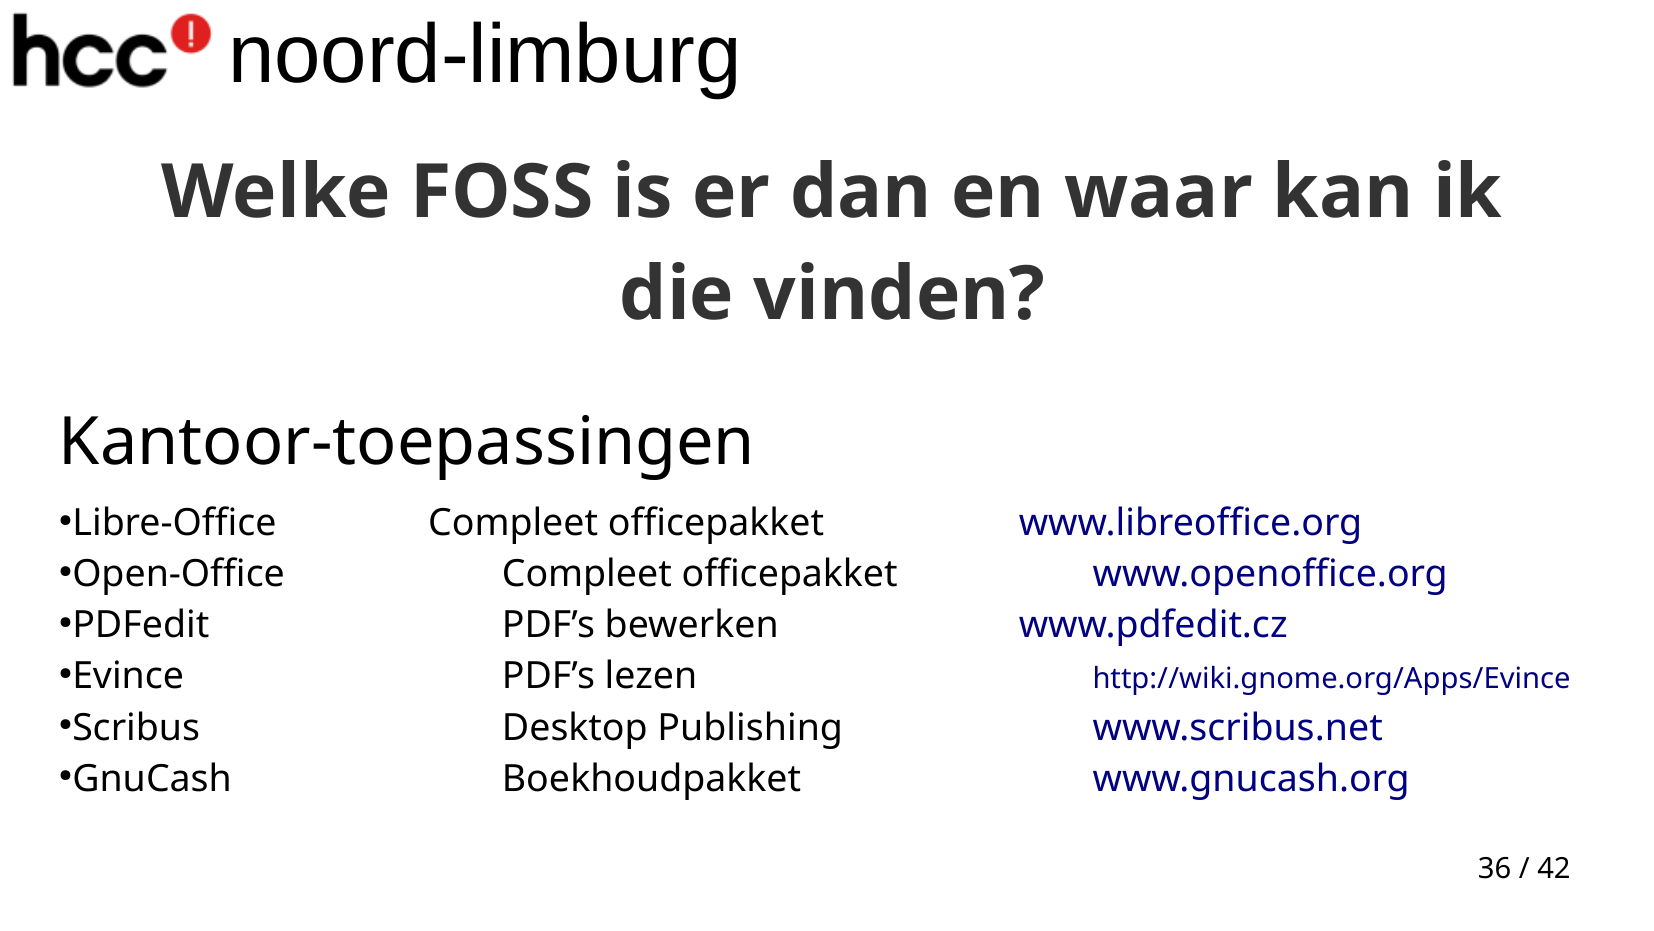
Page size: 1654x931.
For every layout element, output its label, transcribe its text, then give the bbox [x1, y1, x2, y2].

title Welke FOSS is er dan en waar kan ik die vinden? [129, 150, 1536, 328]
picture [11, 11, 214, 91]
subtitle Kantoor-toepassingen Libre-Office Compleet officepakket www.libreoffice.org Open-Office Compleet officepakket www.openoffice.org PDFedit PDF’s bewerken www.pdfedit.cz Evince PDF’s lezen http://wiki.gnome.org/Apps/Evince Scribus Desktop Publishing www.scribus.net GnuCash Boekhoudpakket www.gnucash.org [59, 380, 1630, 815]
